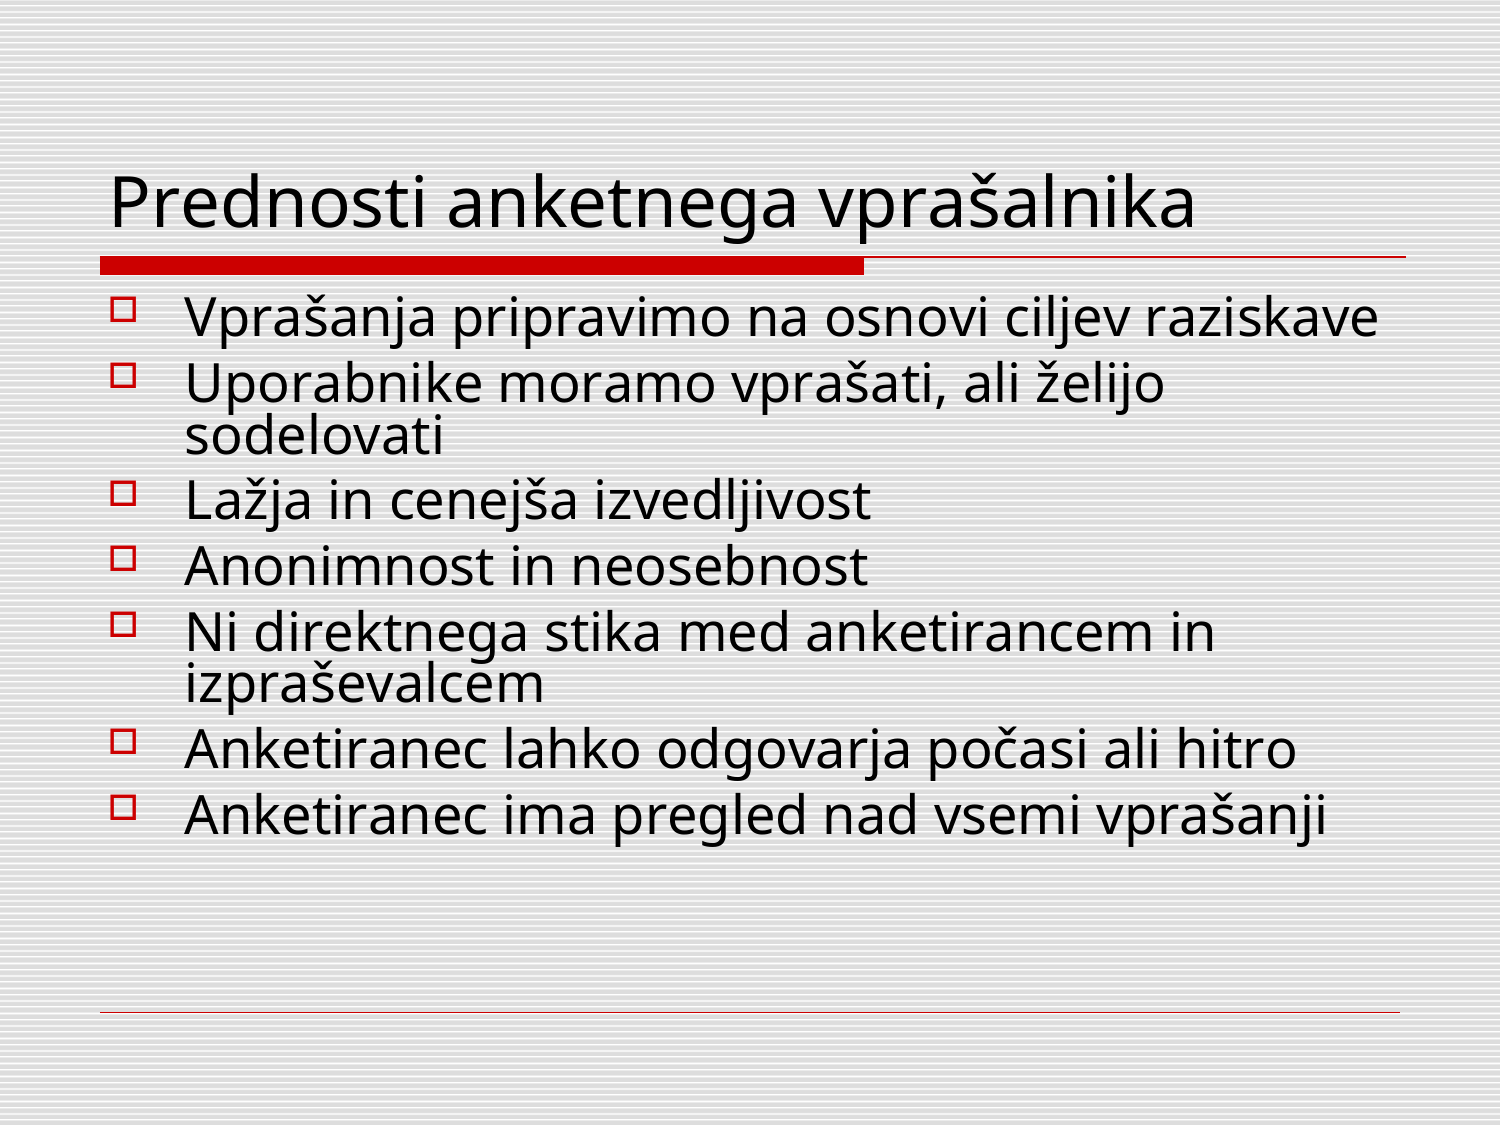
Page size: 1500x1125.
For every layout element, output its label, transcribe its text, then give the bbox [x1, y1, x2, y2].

picture [0, 0, 1500, 1125]
title Prednosti anketnega vprašalnika [94, 49, 1407, 250]
list Vprašanja pripravimo na osnovi ciljev raziskave Uporabnike moramo vprašati, ali želijo sodelovati Lažja in cenejša izvedljivost Anonimnost in neosebnost Ni direktnega stika med anketirancem in izpraševalcem Anketiranec lahko odgovarja počasi ali hitro Anketiranec ima pregled nad vsemi vprašanji [92, 287, 1406, 988]
